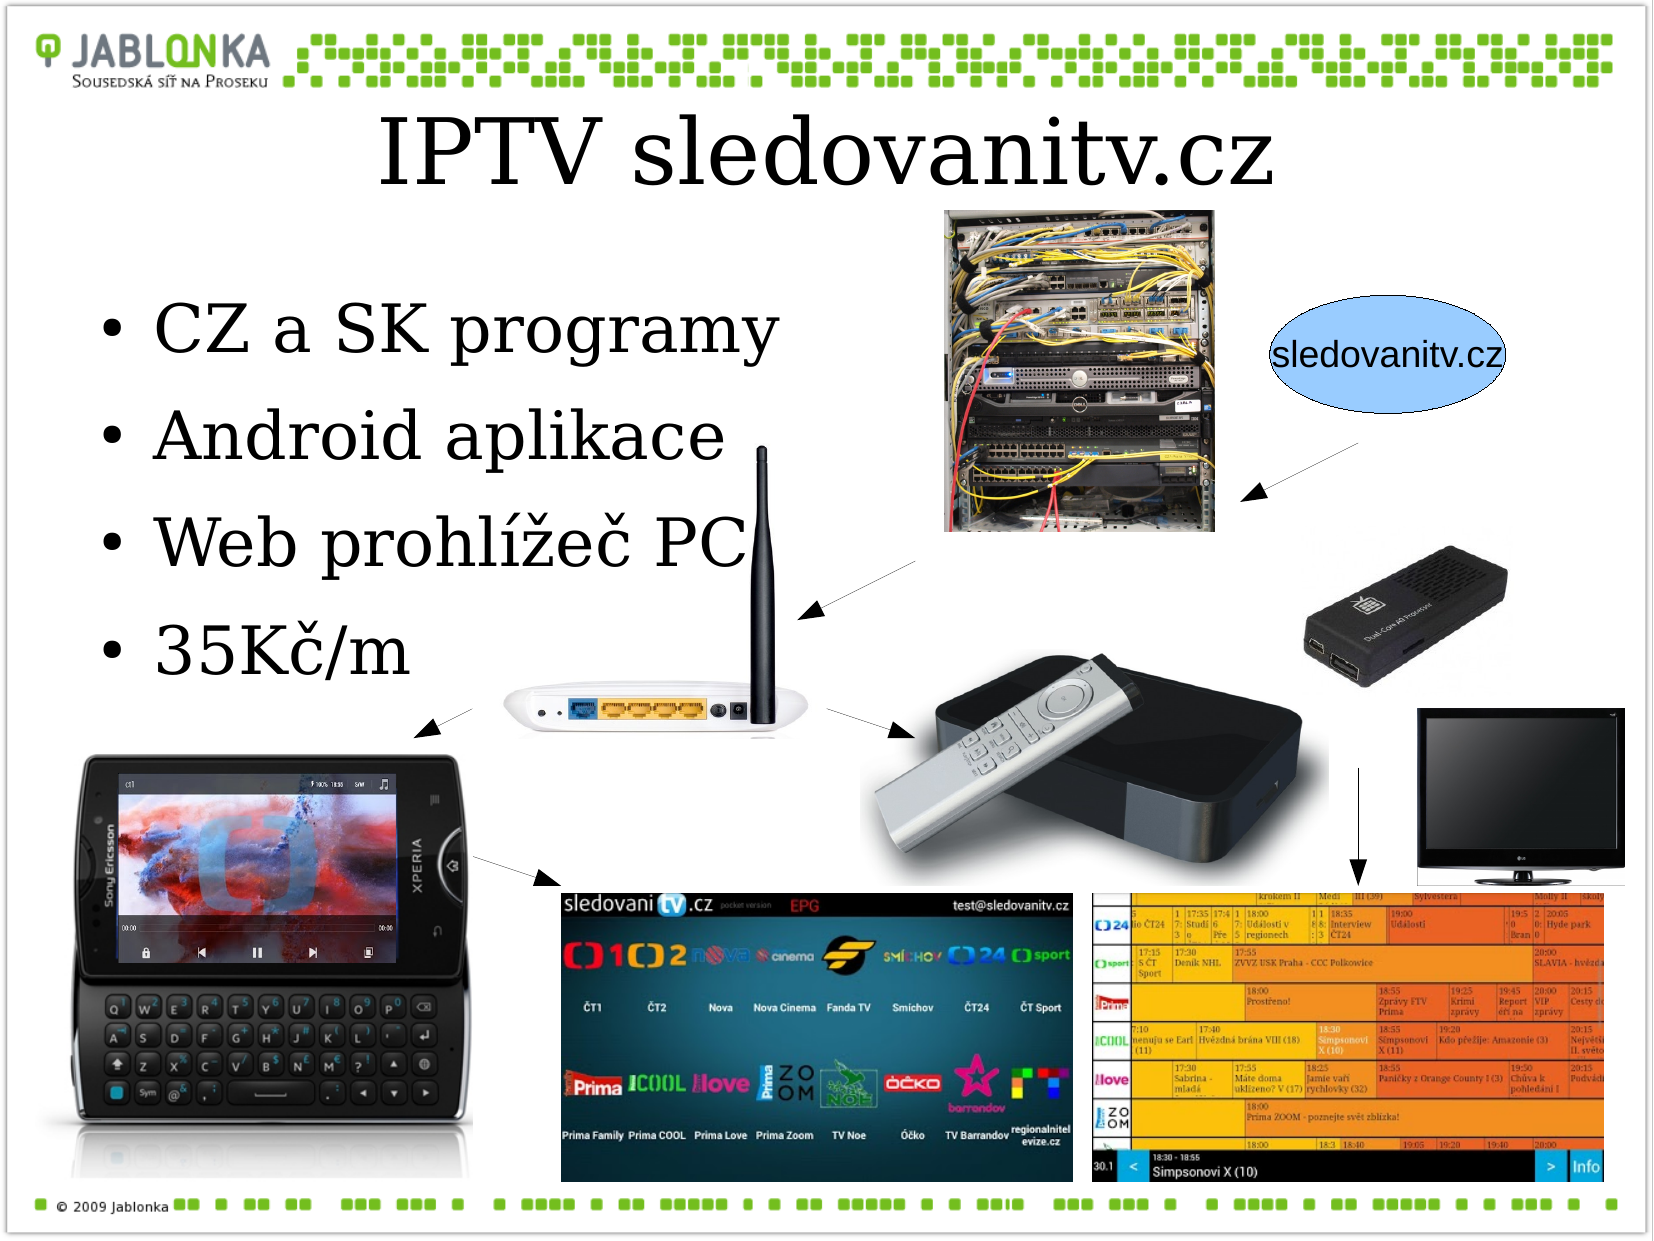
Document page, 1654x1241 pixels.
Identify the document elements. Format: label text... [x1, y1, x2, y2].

text_box sledovanitv.cz [1269, 295, 1506, 414]
title IPTV sledovanitv.cz [82, 56, 1571, 250]
list CZ a SK programy Android aplikace Web prohlížeč PC 35Kč/m [82, 290, 1571, 1094]
picture [0, 0, 1654, 1241]
